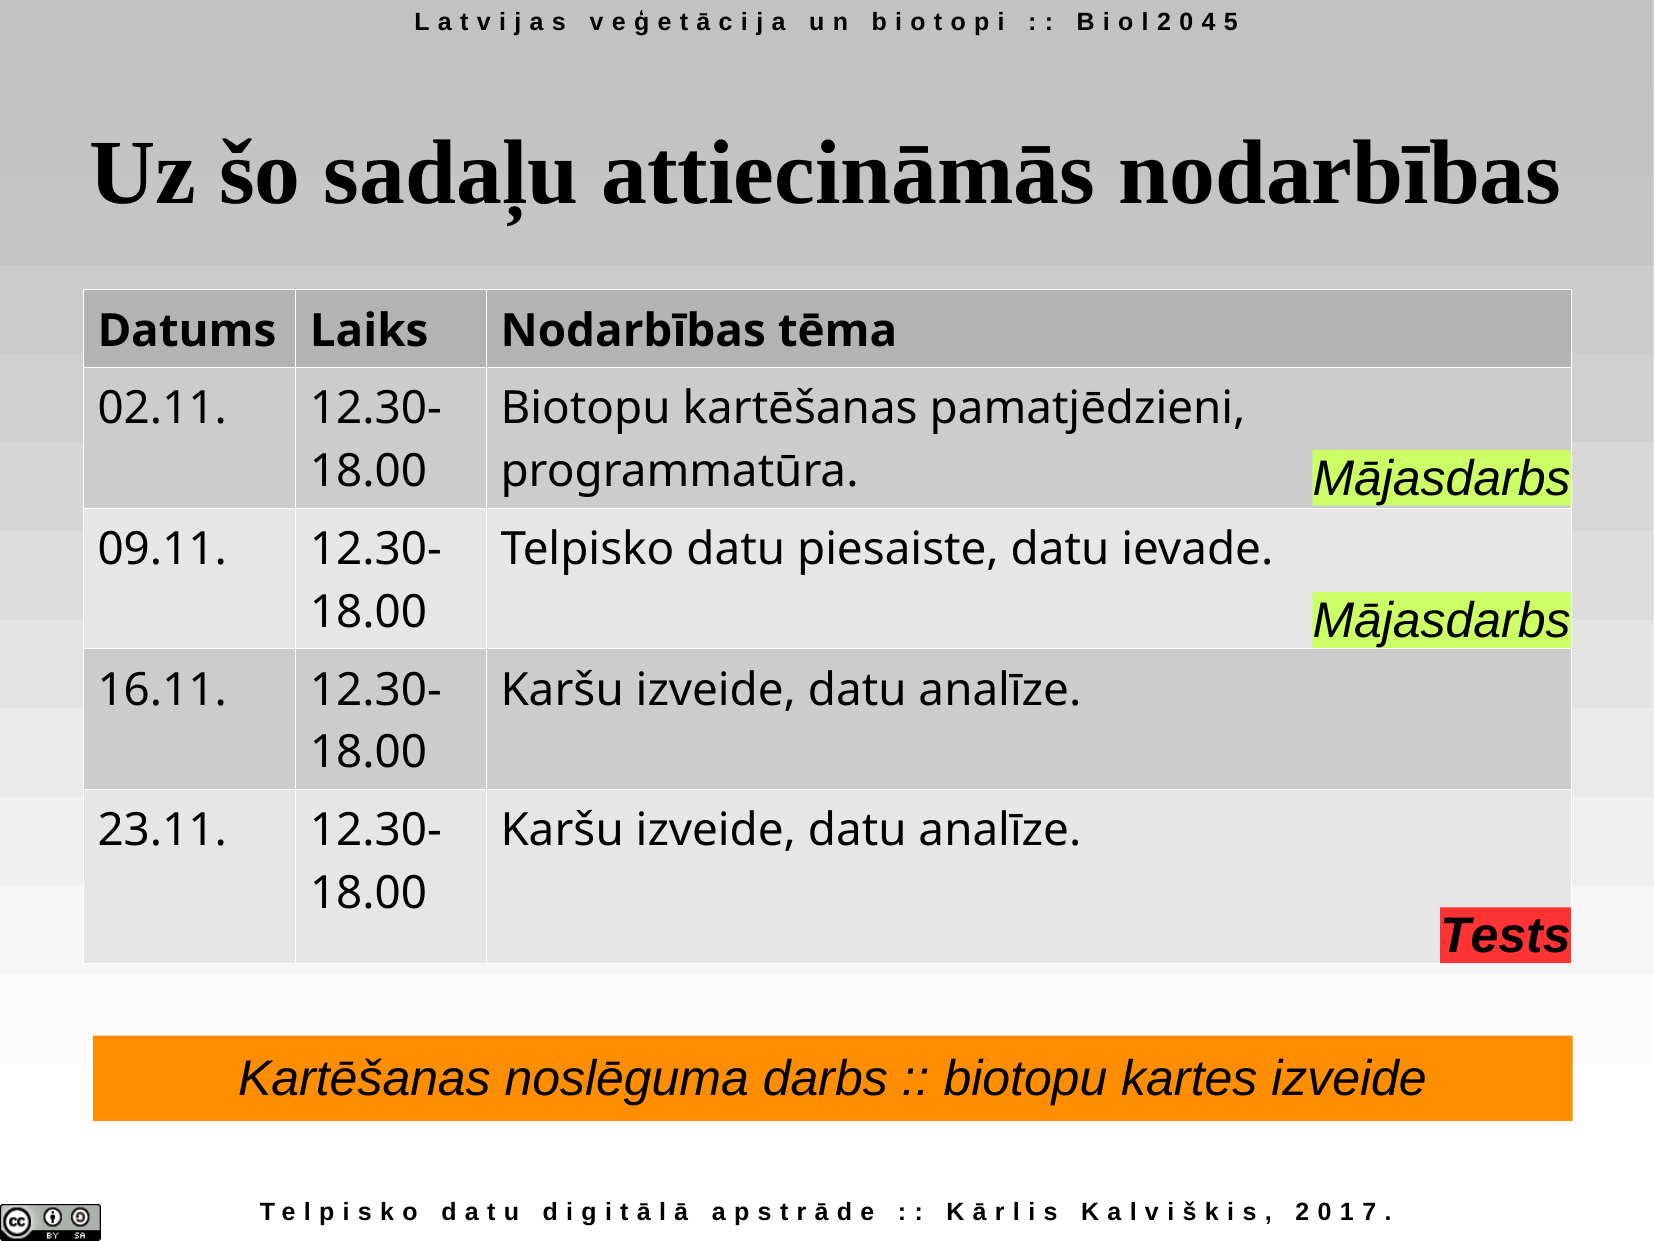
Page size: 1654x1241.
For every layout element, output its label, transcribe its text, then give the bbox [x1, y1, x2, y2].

table_cell Telpisko datu piesaiste, datu ievade. [487, 509, 1571, 648]
table_cell 12.30-18.00 [296, 509, 486, 648]
picture [0, 0, 1654, 1241]
table_cell Karšu izveide, datu analīze. [487, 790, 1571, 963]
table_cell 12.30-18.00 [296, 368, 486, 508]
table_header Nodarbības tēma [487, 296, 1571, 367]
table_cell 23.11. [84, 790, 295, 963]
table_cell 09.11. [84, 509, 295, 648]
text_box Mājasdarbs [1312, 592, 1571, 648]
title Uz šo sadaļu attiecināmās nodarbības [29, 49, 1625, 296]
table_cell 16.11. [84, 649, 295, 789]
text_box Mājasdarbs [1312, 449, 1571, 506]
table_header Datums [84, 296, 295, 367]
table_header Laiks [296, 296, 486, 367]
table_cell Biotopu kartēšanas pamatjēdzieni, programmatūra. [487, 368, 1571, 508]
text_box Kartēšanas noslēguma darbs :: biotopu kartes izveide [93, 1035, 1573, 1121]
table_cell 12.30-18.00 [296, 649, 486, 789]
table_cell 02.11. [84, 368, 295, 508]
table_cell 12.30-18.00 [296, 790, 486, 963]
table_cell Karšu izveide, datu analīze. [487, 649, 1571, 789]
text_box Tests [1441, 907, 1571, 964]
